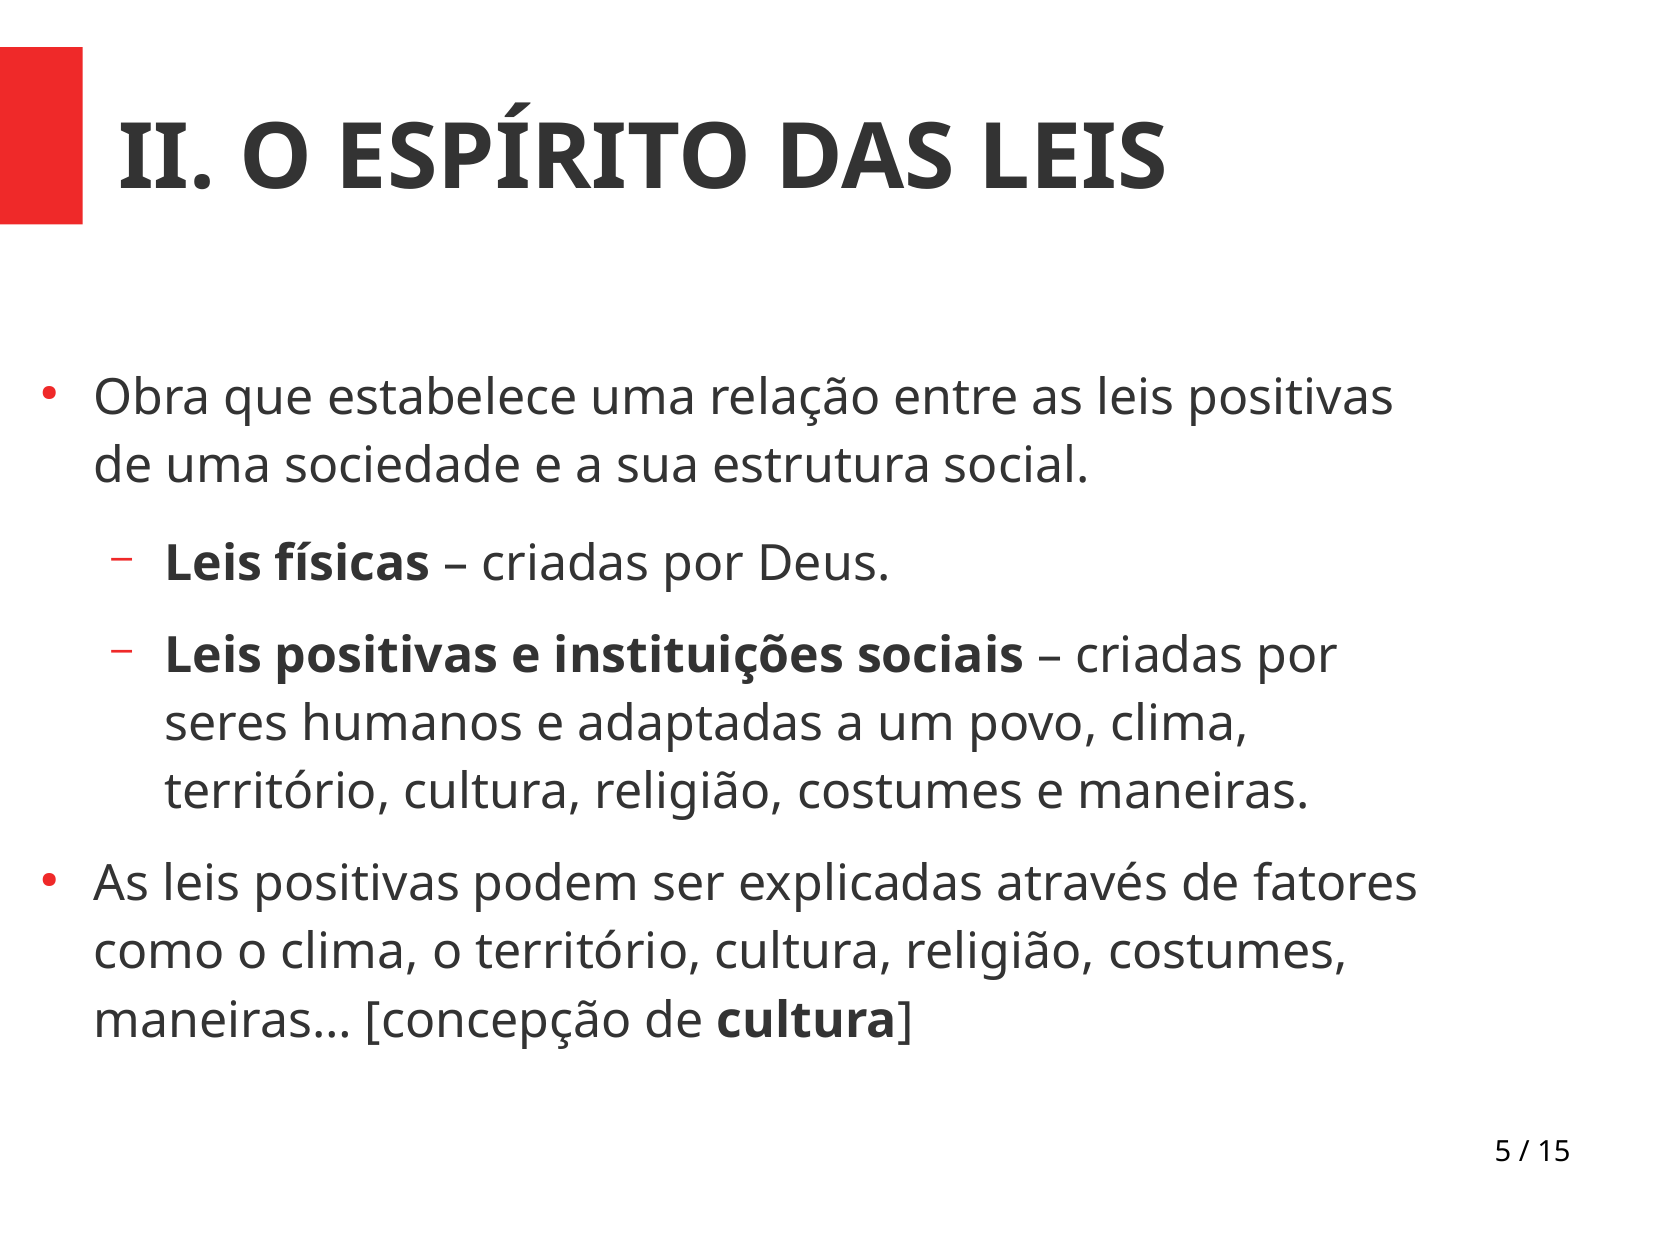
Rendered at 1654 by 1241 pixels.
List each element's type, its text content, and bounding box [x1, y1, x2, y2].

list Obra que estabelece uma relação entre as leis positivas de uma sociedade e a sua estrutura social. Leis físicas – criadas por Deus. Leis positivas e instituições sociais – criadas por seres humanos e adaptadas a um povo, clima, território, cultura, religião, costumes e maneiras. As leis positivas podem ser explicadas através de fatores como o clima, o território, cultura, religião, costumes, maneiras… [concepção de cultura] [22, 360, 1441, 1081]
title II. O ESPÍRITO DAS LEIS [118, 45, 1571, 260]
